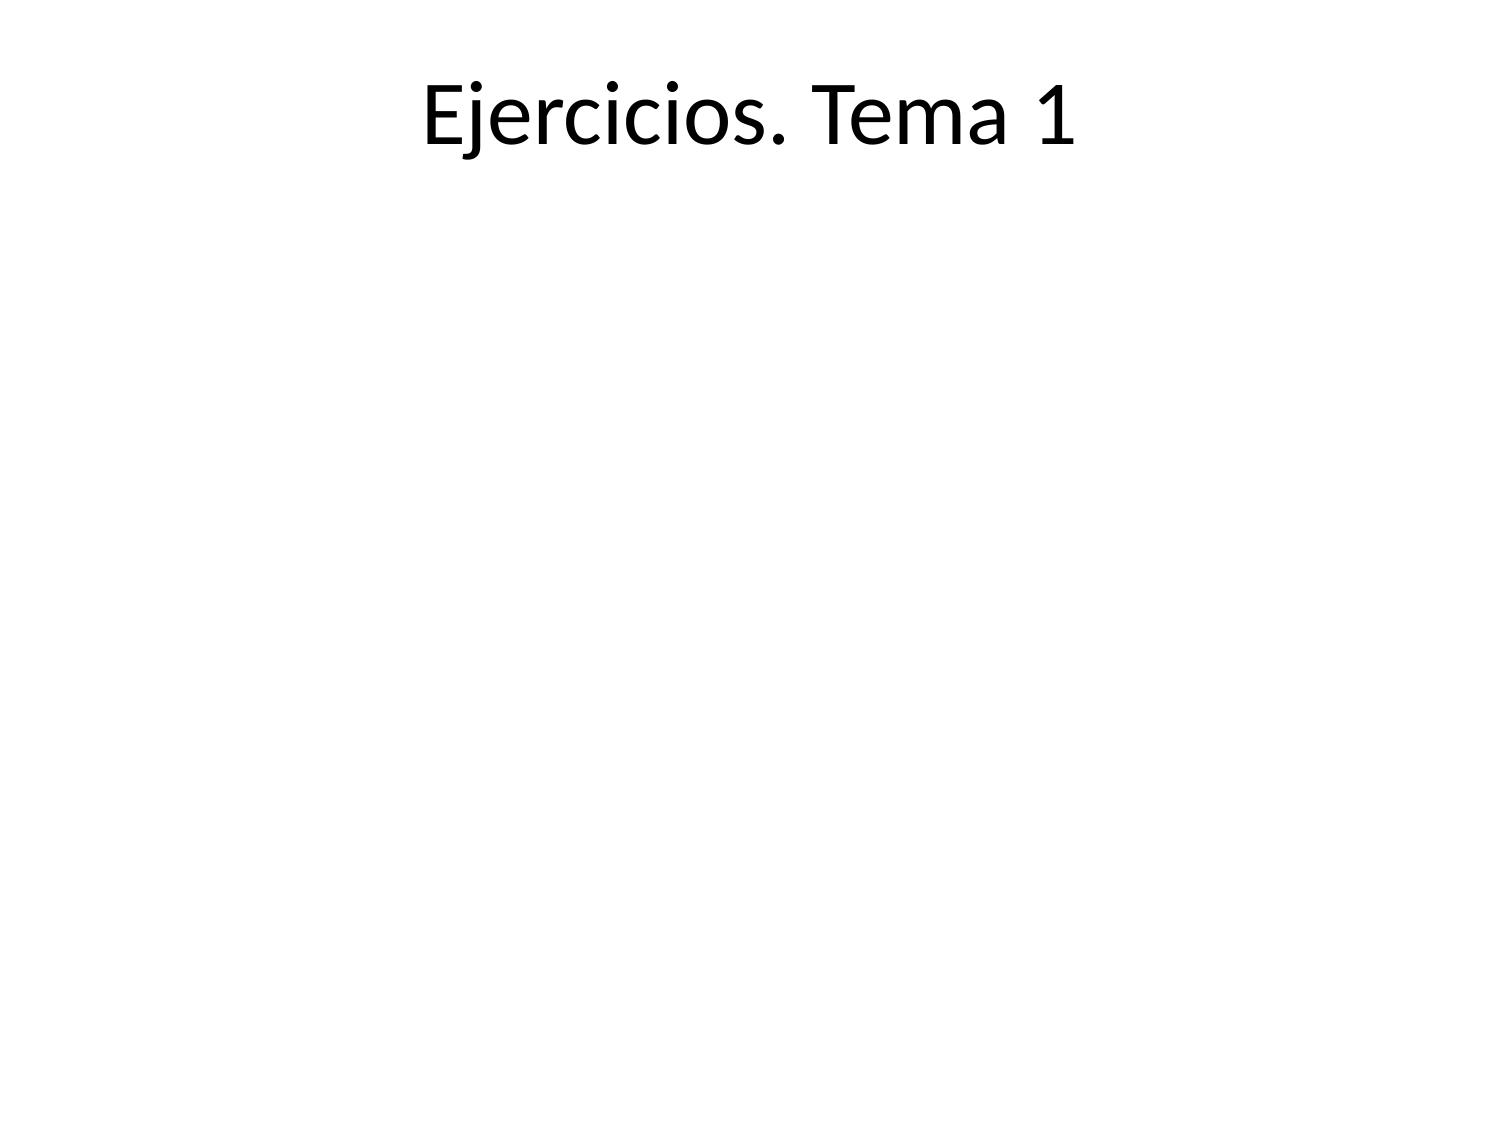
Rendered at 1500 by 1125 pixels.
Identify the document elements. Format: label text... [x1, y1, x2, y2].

title Ejercicios. Tema 1 [75, 45, 1425, 233]
